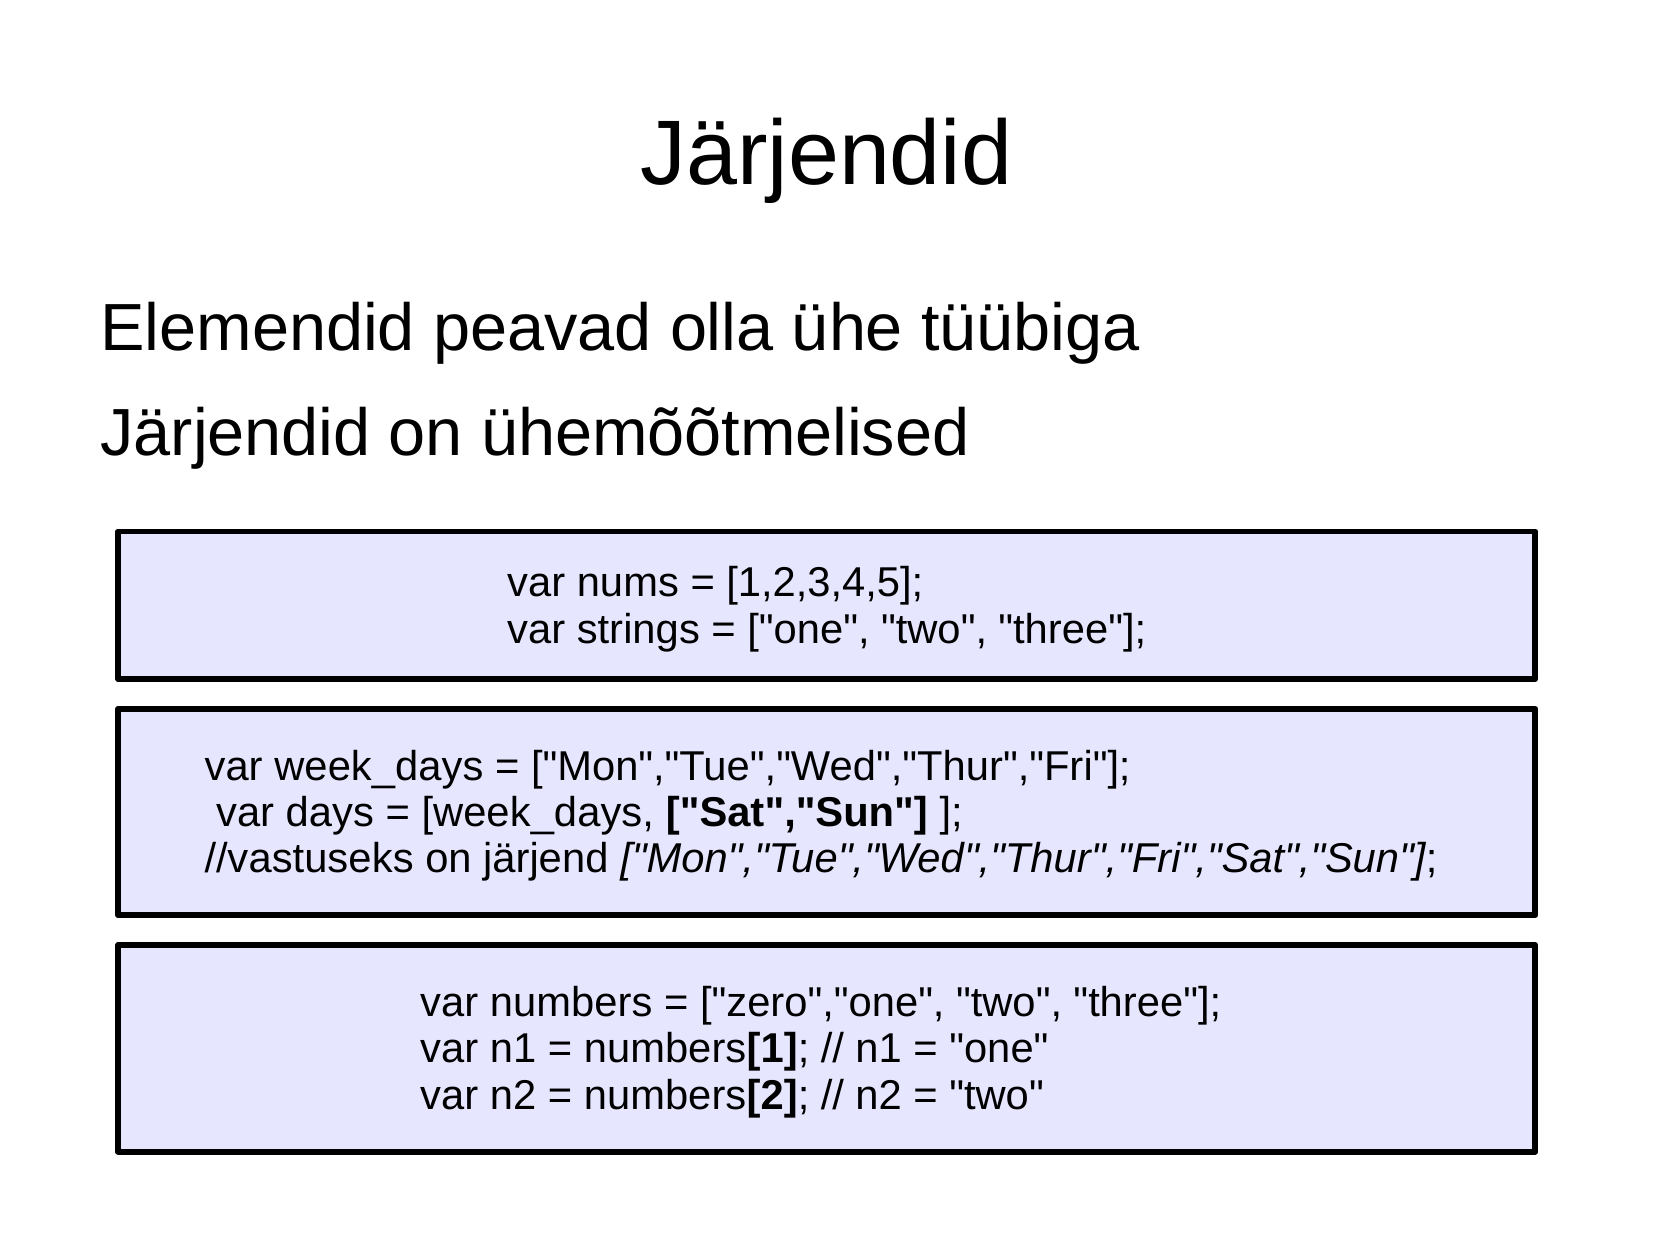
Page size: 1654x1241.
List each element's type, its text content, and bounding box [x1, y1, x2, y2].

title Järjendid [82, 56, 1571, 250]
text_box var week_days = ["Mon","Tue","Wed","Thur","Fri"]; var days = [week_days, ["Sat","Sun"] ]; //vastuseks on järjend ["Mon","Tue","Wed","Thur","Fri","Sat","Sun"]; [118, 708, 1536, 916]
text_box var nums = [1,2,3,4,5]; var strings = ["one", "two", "three"]; [118, 531, 1536, 680]
text_box var numbers = ["zero","one", "two", "three"]; var n1 = numbers[1]; // n1 = "one" var n2 = numbers[2]; // n2 = "two" [118, 944, 1536, 1152]
list Elemendid peavad olla ühe tüübiga Järjendid on ühemõõtmelised [82, 290, 1571, 1094]
